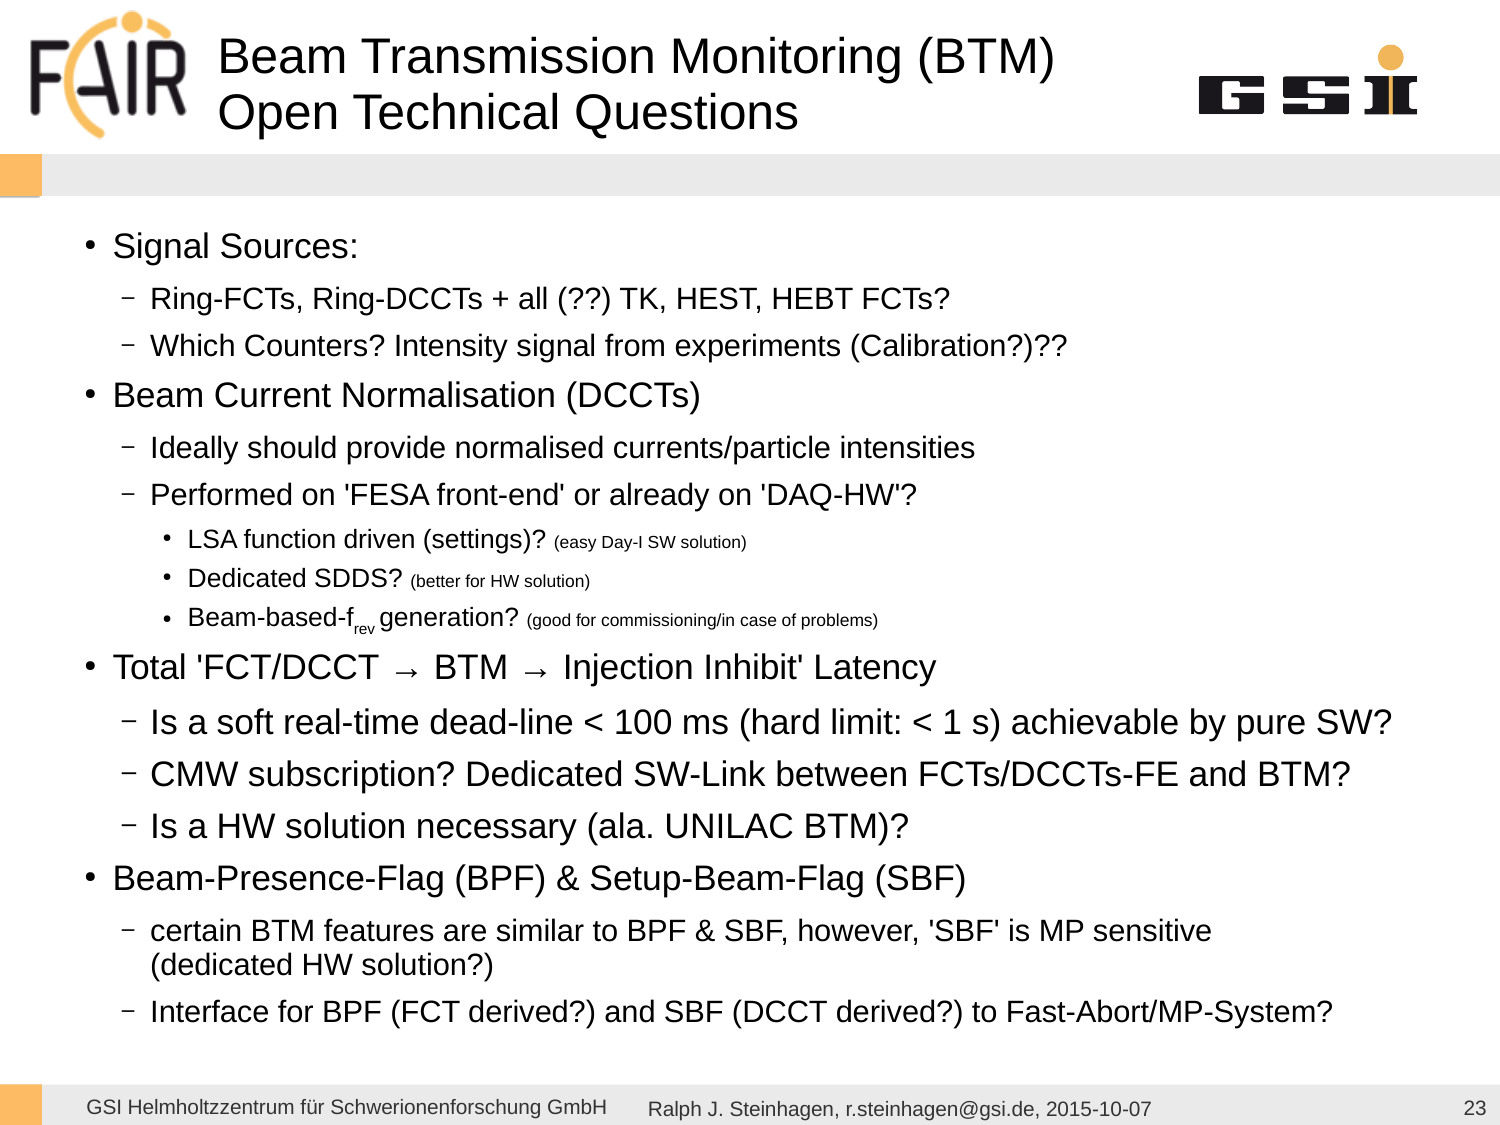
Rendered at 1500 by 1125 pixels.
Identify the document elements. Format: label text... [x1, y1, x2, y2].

picture [1197, 42, 1419, 117]
title Beam Transmission Monitoring (BTM) Open Technical Questions [217, 0, 1185, 197]
list Signal Sources: Ring-FCTs, Ring-DCCTs + all (??) TK, HEST, HEBT FCTs? Which Counters? Intensity signal from experiments (Calibration?)?? Beam Current Normalisation (DCCTs) Ideally should provide normalised currents/particle intensities Performed on 'FESA front-end' or already on 'DAQ-HW'? LSA function driven (settings)? (easy Day-I SW solution) Dedicated SDDS? (better for HW solution) Beam-based-frev generation? (good for commissioning/in case of problems) Total 'FCT/DCCT → BTM → Injection Inhibit' Latency Is a soft real-time dead-line < 100 ms (hard limit: < 1 s) achievable by pure SW? CMW subscription? Dedicated SW-Link between FCTs/DCCTs-FE and BTM? Is a HW solution necessary (ala. UNILAC BTM)? Beam-Presence-Flag (BPF) & Setup-Beam-Flag (SBF) certain BTM features are similar to BPF & SBF, however, 'SBF' is MP sensitive (dedicated HW solution?) Interface for BPF (FCT derived?) and SBF (DCCT derived?) to Fast-Abort/MP-System? [75, 226, 1425, 1050]
picture [30, 9, 187, 141]
